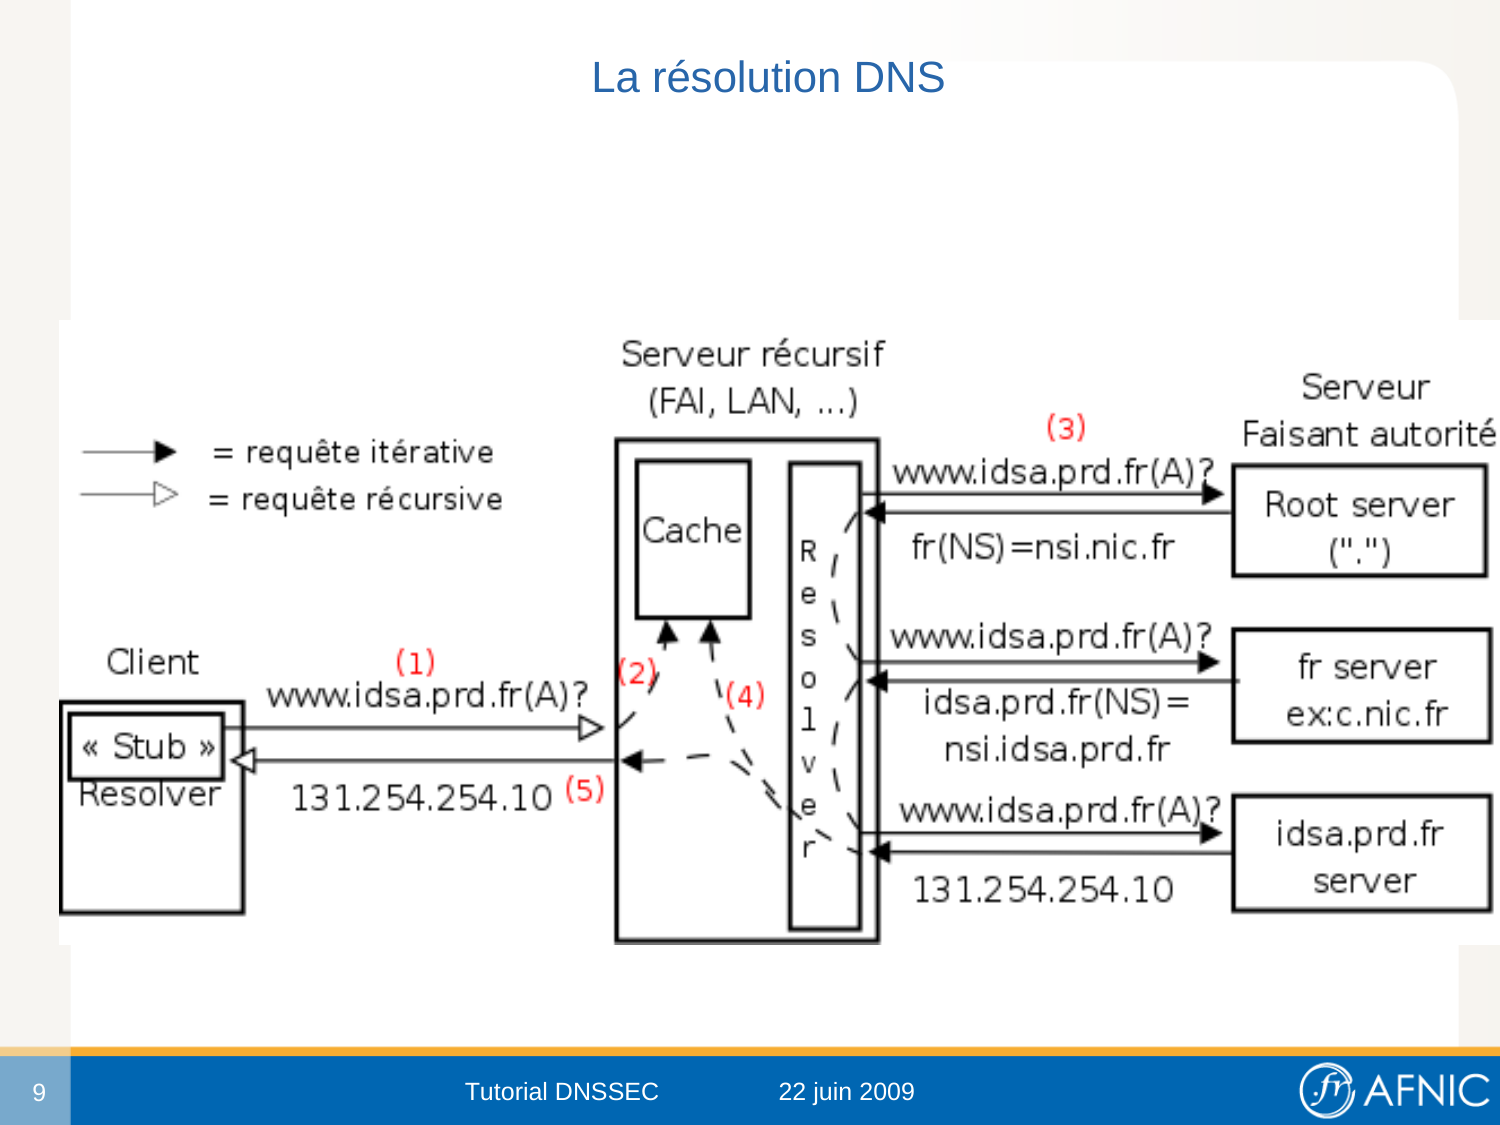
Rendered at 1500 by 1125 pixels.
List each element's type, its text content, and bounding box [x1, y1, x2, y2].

picture [0, 0, 1500, 1125]
title La résolution DNS [112, 12, 1426, 138]
